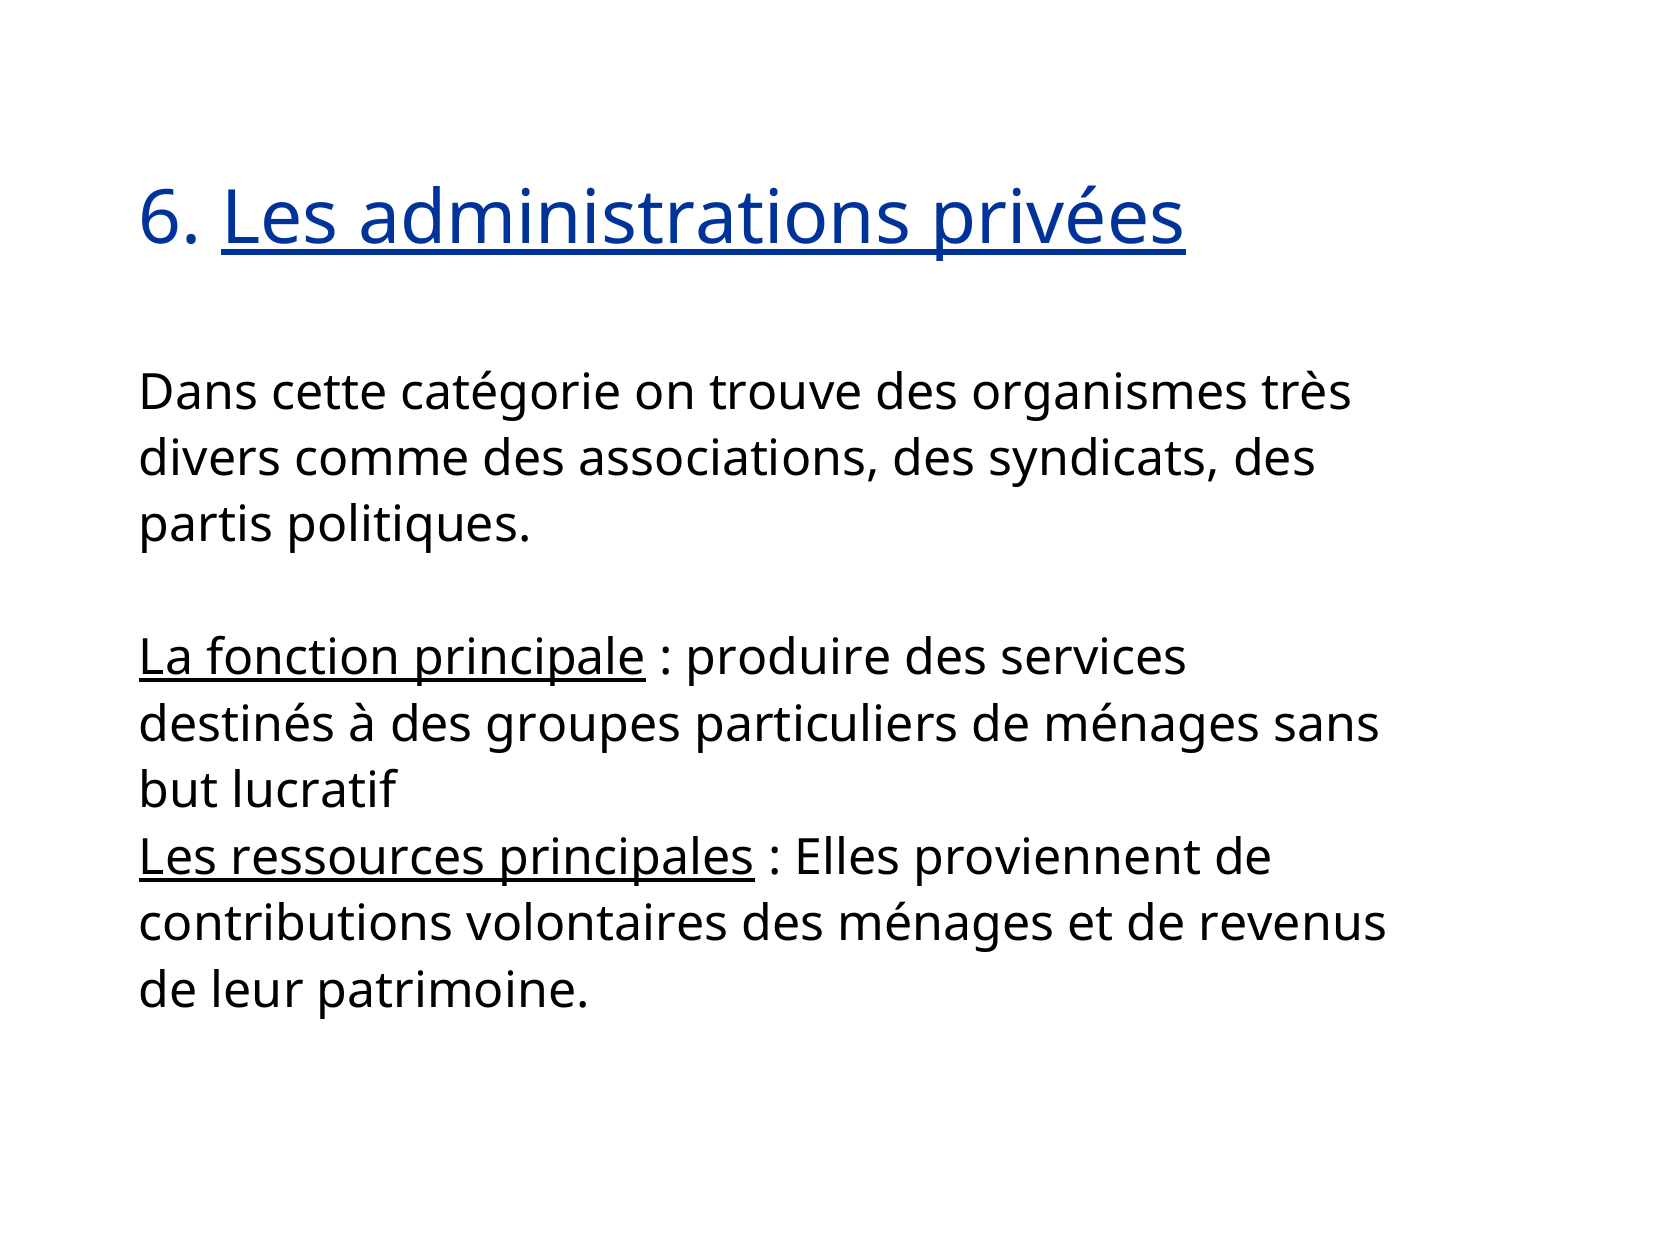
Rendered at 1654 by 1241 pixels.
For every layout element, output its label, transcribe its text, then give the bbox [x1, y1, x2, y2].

list Dans cette catégorie on trouve des organismes très divers comme des associations, des syndicats, des partis politiques. La fonction principale : produire des services destinés à des groupes particuliers de ménages sans but lucratif Les ressources principales : Elles proviennent de contributions volontaires des ménages et de revenus de leur patrimoine. [123, 358, 1530, 1103]
title 6. Les administrations privées [123, 110, 1530, 317]
